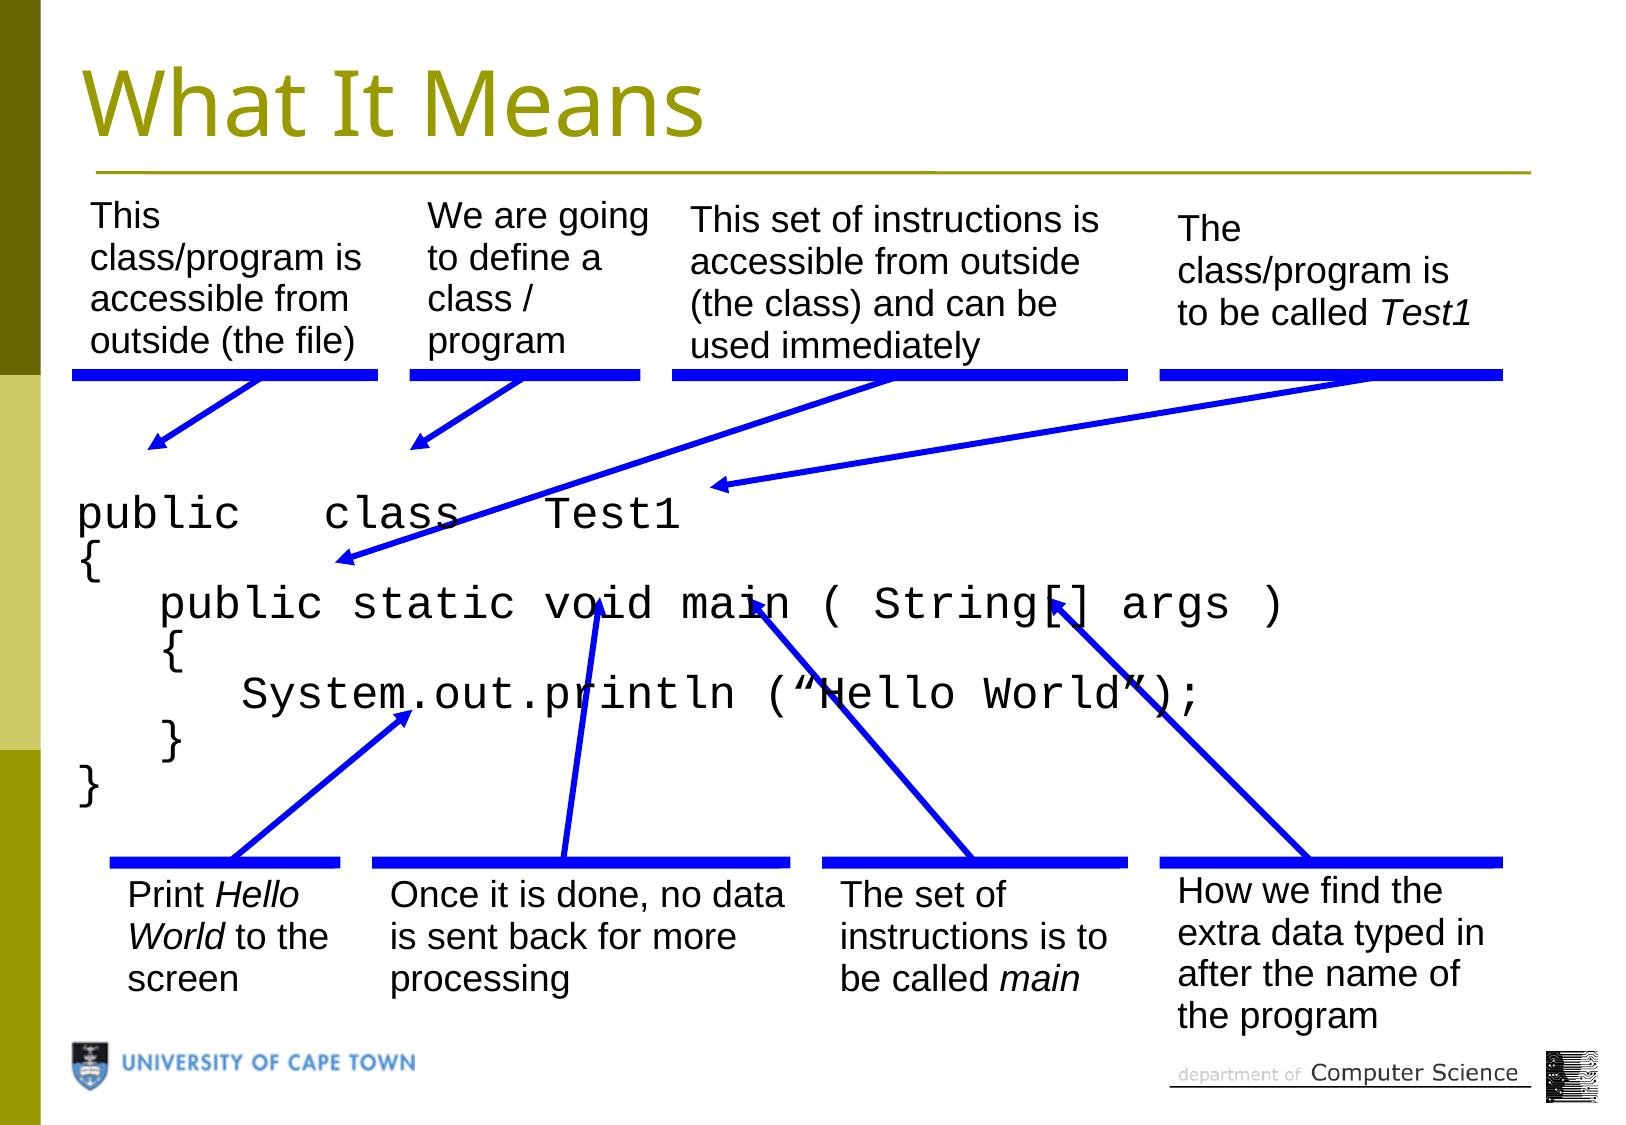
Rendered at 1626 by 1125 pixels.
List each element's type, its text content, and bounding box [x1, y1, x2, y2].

text_box How we find the extra data typed in after the name of the program [1162, 981, 1500, 1046]
title What It Means [81, 52, 1543, 165]
text_box Print Hello World to the screen [112, 981, 375, 1008]
picture [1169, 1043, 1532, 1091]
picture [1546, 1051, 1598, 1103]
text_box public class Test1 { public static void main ( String[] args )‏ { System.out.println (“Hello World”); } } [76, 187, 1538, 981]
picture [61, 1024, 415, 1103]
text_box Once it is done, no data is sent back for more processing [375, 981, 826, 1008]
text_box The set of instructions is to be called main [826, 981, 1162, 1008]
